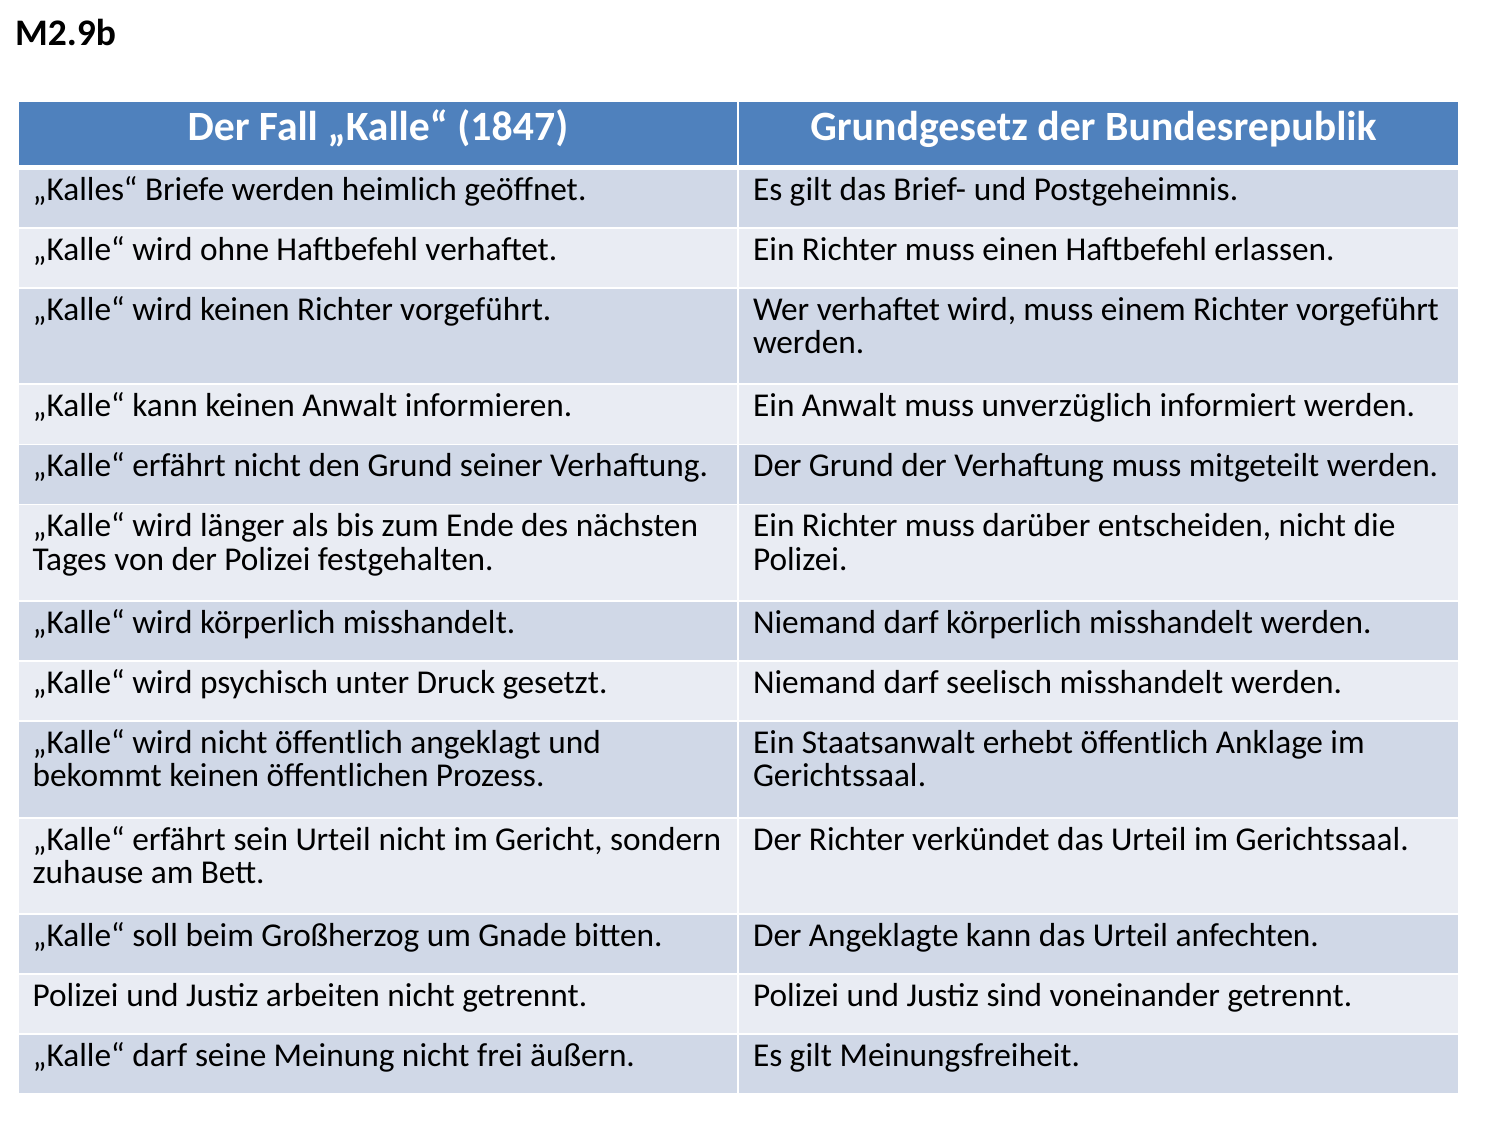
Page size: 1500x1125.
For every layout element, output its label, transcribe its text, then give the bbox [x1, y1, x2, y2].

table_cell Niemand darf seelisch misshandelt werden. [739, 662, 1458, 720]
table_cell Niemand darf körperlich misshandelt werden. [739, 602, 1458, 660]
table_cell „Kalle“ kann keinen Anwalt informieren. [19, 385, 737, 444]
table_cell „Kalle“ wird länger als bis zum Ende des nächsten Tages von der Polizei festgehalten. [19, 505, 737, 600]
table_cell Der Grund der Verhaftung muss mitgeteilt werden. [739, 445, 1458, 504]
table_cell Ein Anwalt muss unverzüglich informiert werden. [739, 385, 1458, 444]
table_cell „Kalles“ Briefe werden heimlich geöffnet. [19, 170, 737, 227]
table_cell „Kalle“ erfährt nicht den Grund seiner Verhaftung. [19, 445, 737, 504]
table_cell „Kalle“ wird nicht öffentlich angeklagt und bekommt keinen öffentlichen Prozess. [19, 722, 737, 817]
table_cell Ein Staatsanwalt erhebt öffentlich Anklage im Gerichtssaal. [739, 722, 1458, 817]
table_cell Ein Richter muss darüber entscheiden, nicht die Polizei. [739, 505, 1458, 600]
table_header Grundgesetz der Bundesrepublik [739, 102, 1458, 165]
text_box M2.9b [0, 0, 160, 61]
table_cell Polizei und Justiz sind voneinander getrennt. [739, 975, 1458, 1033]
table_cell Der Angeklagte kann das Urteil anfechten. [739, 915, 1458, 973]
table_cell „Kalle“ darf seine Meinung nicht frei äußern. [19, 1035, 737, 1093]
table_cell „Kalle“ wird ohne Haftbefehl verhaftet. [19, 229, 737, 287]
table_cell Polizei und Justiz arbeiten nicht getrennt. [19, 975, 737, 1033]
table_cell „Kalle“ soll beim Großherzog um Gnade bitten. [19, 915, 737, 973]
table_cell Es gilt das Brief- und Postgeheimnis. [739, 170, 1458, 227]
table_cell „Kalle“ wird psychisch unter Druck gesetzt. [19, 662, 737, 720]
table_cell „Kalle“ wird körperlich misshandelt. [19, 602, 737, 660]
table_cell Wer verhaftet wird, muss einem Richter vorgeführt werden. [739, 289, 1458, 383]
table_cell Der Richter verkündet das Urteil im Gerichtssaal. [739, 819, 1458, 913]
table_cell Es gilt Meinungsfreiheit. [739, 1035, 1458, 1093]
table_header Der Fall „Kalle“ (1847) [19, 102, 737, 165]
table_cell „Kalle“ wird keinen Richter vorgeführt. [19, 289, 737, 383]
table_cell „Kalle“ erfährt sein Urteil nicht im Gericht, sondern zuhause am Bett. [19, 819, 737, 913]
table_cell Ein Richter muss einen Haftbefehl erlassen. [739, 229, 1458, 287]
